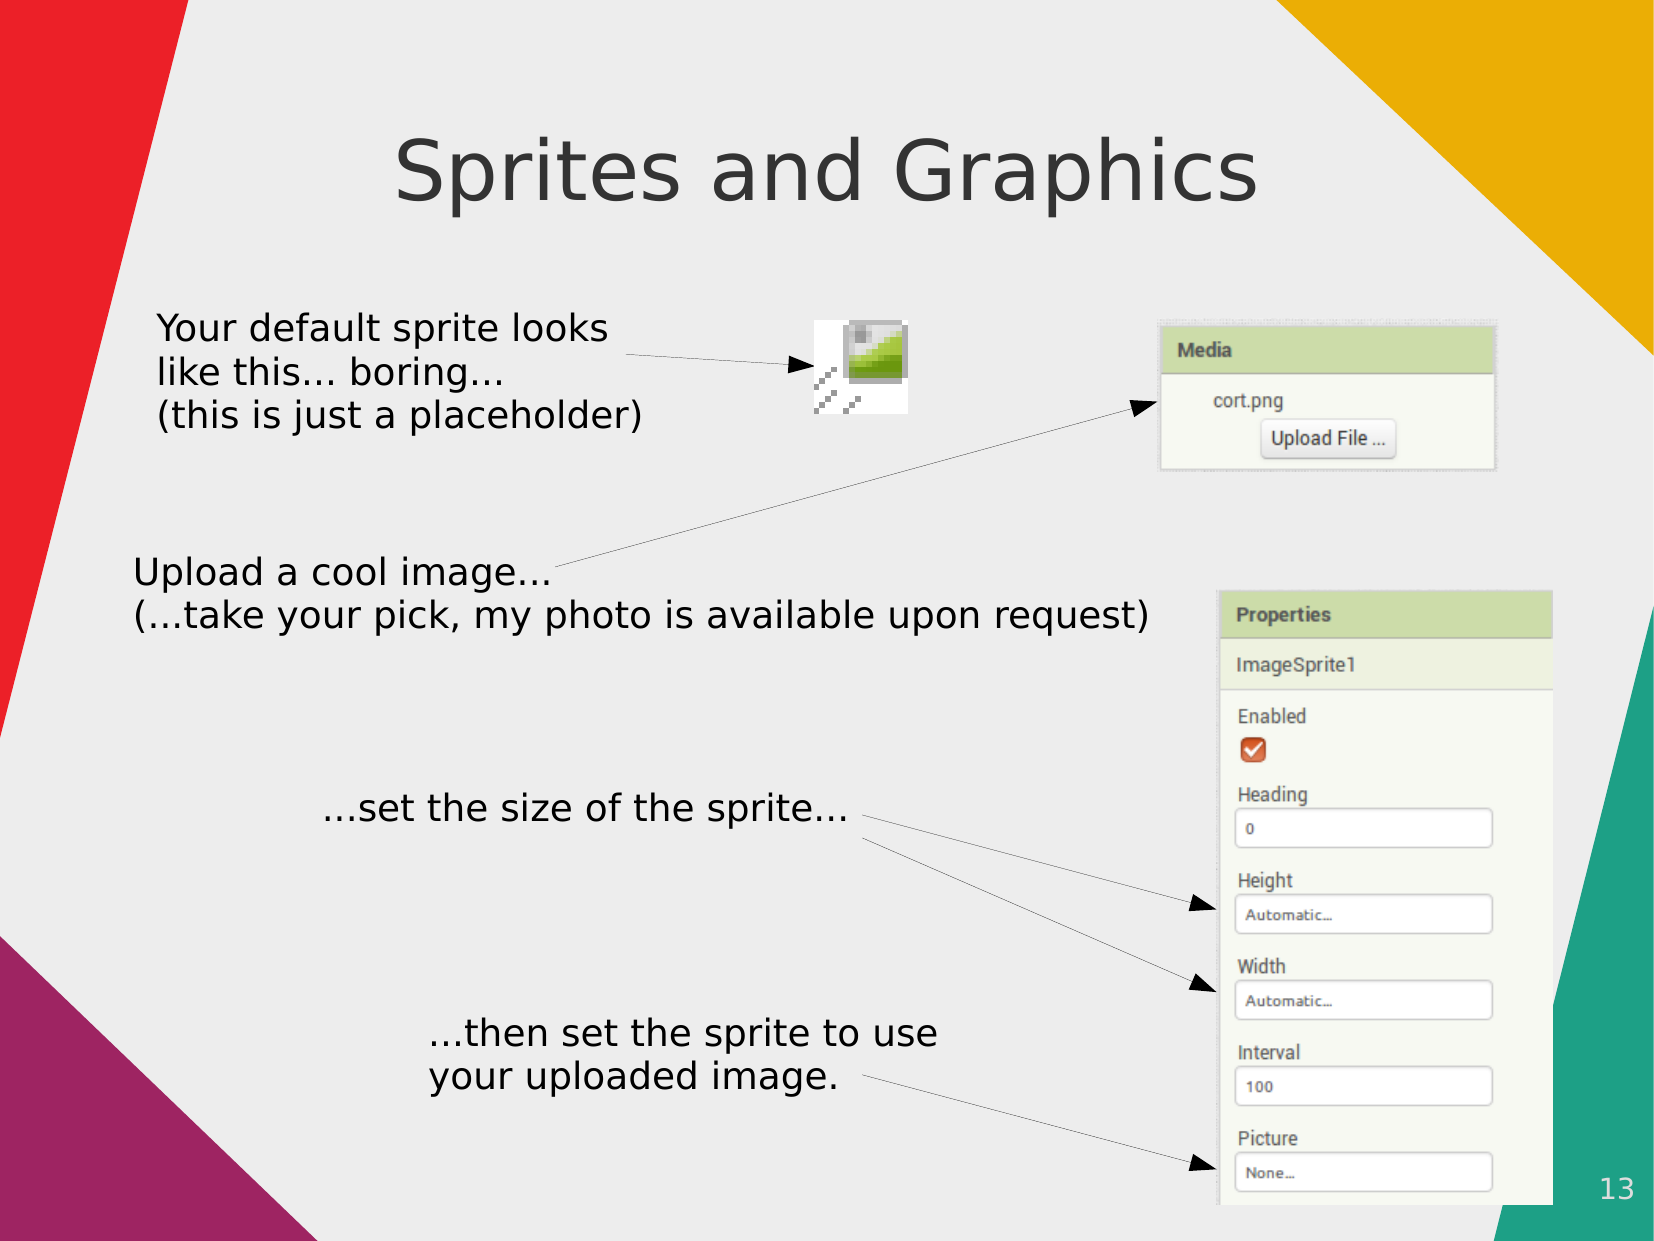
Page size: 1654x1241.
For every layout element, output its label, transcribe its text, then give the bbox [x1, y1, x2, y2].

picture [1216, 589, 1553, 1205]
picture [814, 320, 908, 414]
text_box Your default sprite looks like this... boring... (this is just a placeholder) [141, 299, 662, 446]
text_box ...then set the sprite to use your uploaded image. [413, 1003, 1028, 1106]
title Sprites and Graphics [114, 73, 1539, 271]
picture [1157, 318, 1499, 472]
text_box Upload a cool image... (...take your pick, my photo is available upon request) [118, 543, 1170, 689]
text_box ...set the size of the sprite... [307, 779, 898, 838]
